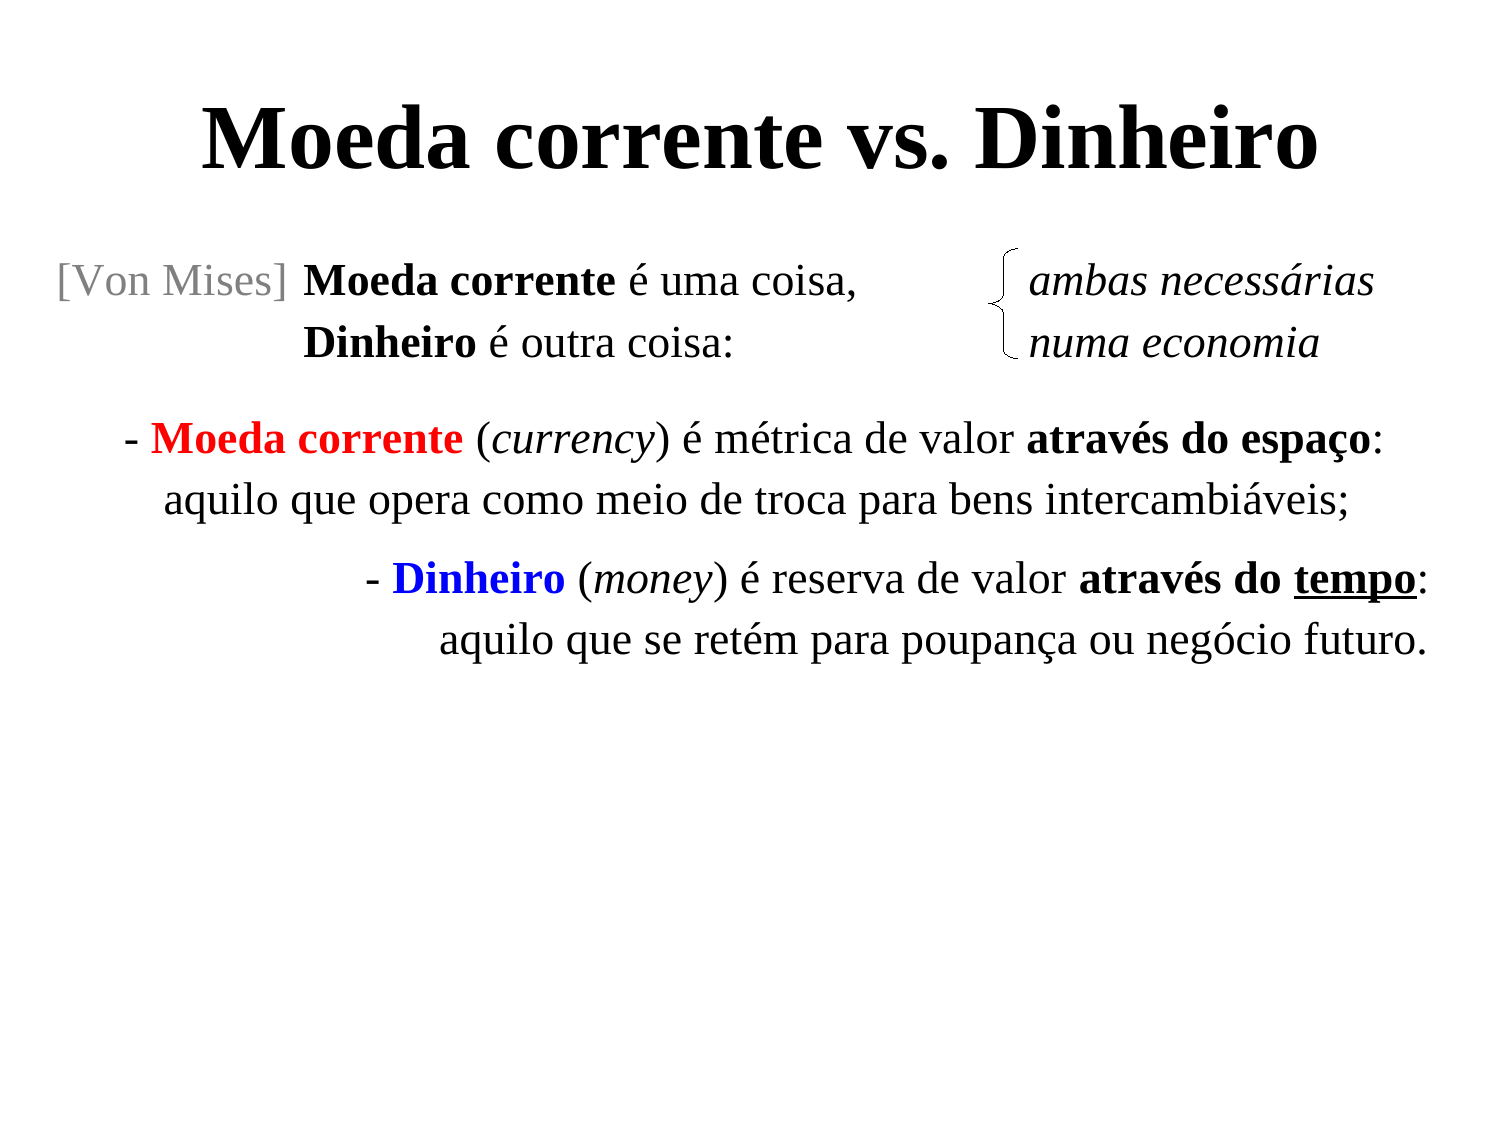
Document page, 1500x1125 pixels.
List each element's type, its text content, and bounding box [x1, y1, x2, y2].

text_box [Von Mises] Moeda corrente é uma coisa, ambas necessárias Dinheiro é outra coisa: numa economia - Moeda corrente (currency) é métrica de valor através do espaço: aquilo que opera como meio de troca para bens intercambiáveis; - Dinheiro (money) é reserva de valor através do tempo: aquilo que se retém para poupança ou negócio futuro. [56, 244, 1442, 666]
title Moeda corrente vs. Dinheiro [97, 63, 1426, 214]
